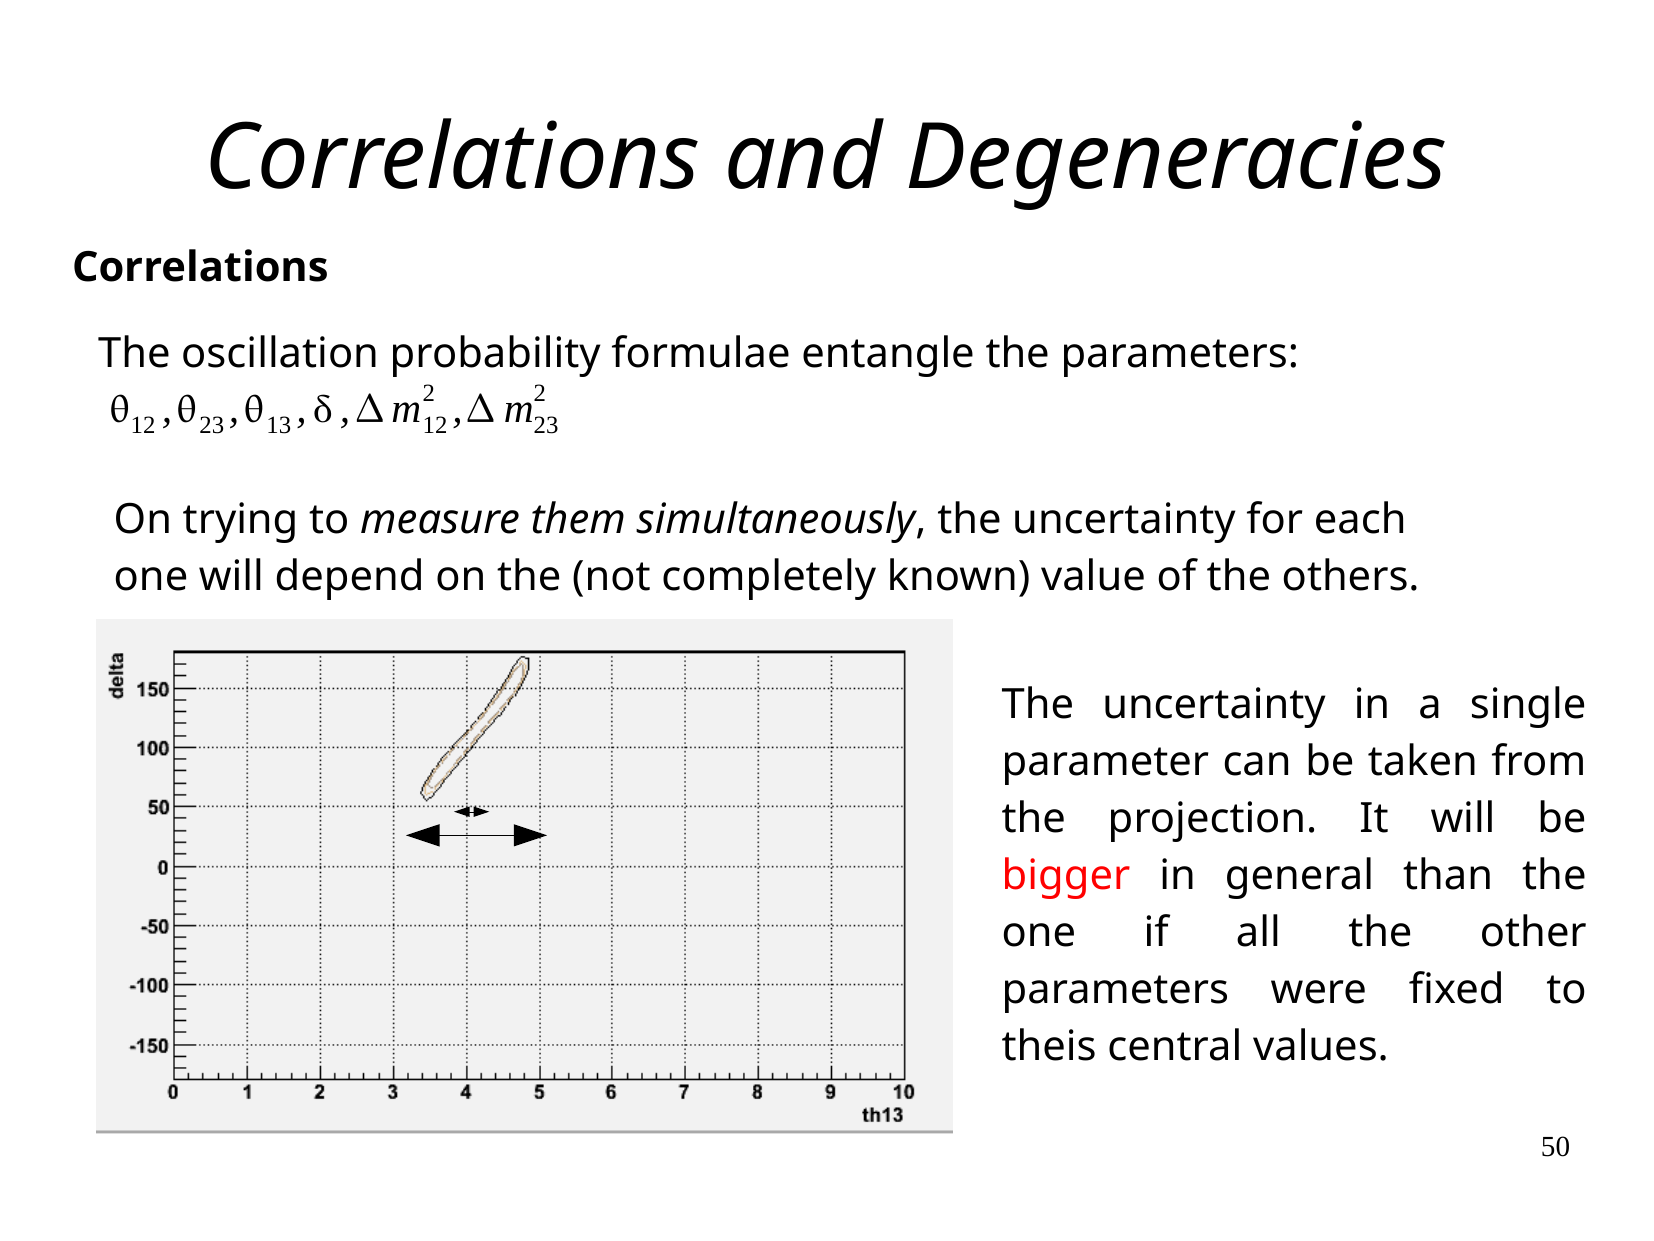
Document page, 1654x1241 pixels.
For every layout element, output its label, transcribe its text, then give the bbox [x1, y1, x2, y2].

text_box Correlations [57, 229, 441, 295]
text_box The oscillation probability formulae entangle the parameters: [83, 315, 1563, 380]
text_box The uncertainty in a single parameter can be taken from the projection. It will be bigger in general than the one if all the other parameters were fixed to theis central values. [986, 666, 1602, 982]
title Correlations and Degeneracies [82, 49, 1571, 257]
chart [102, 379, 566, 438]
picture [96, 619, 953, 1135]
text_box On trying to measure them simultaneously, the uncertainty for each one will depend on the (not completely known) value of the others. [98, 481, 1495, 597]
